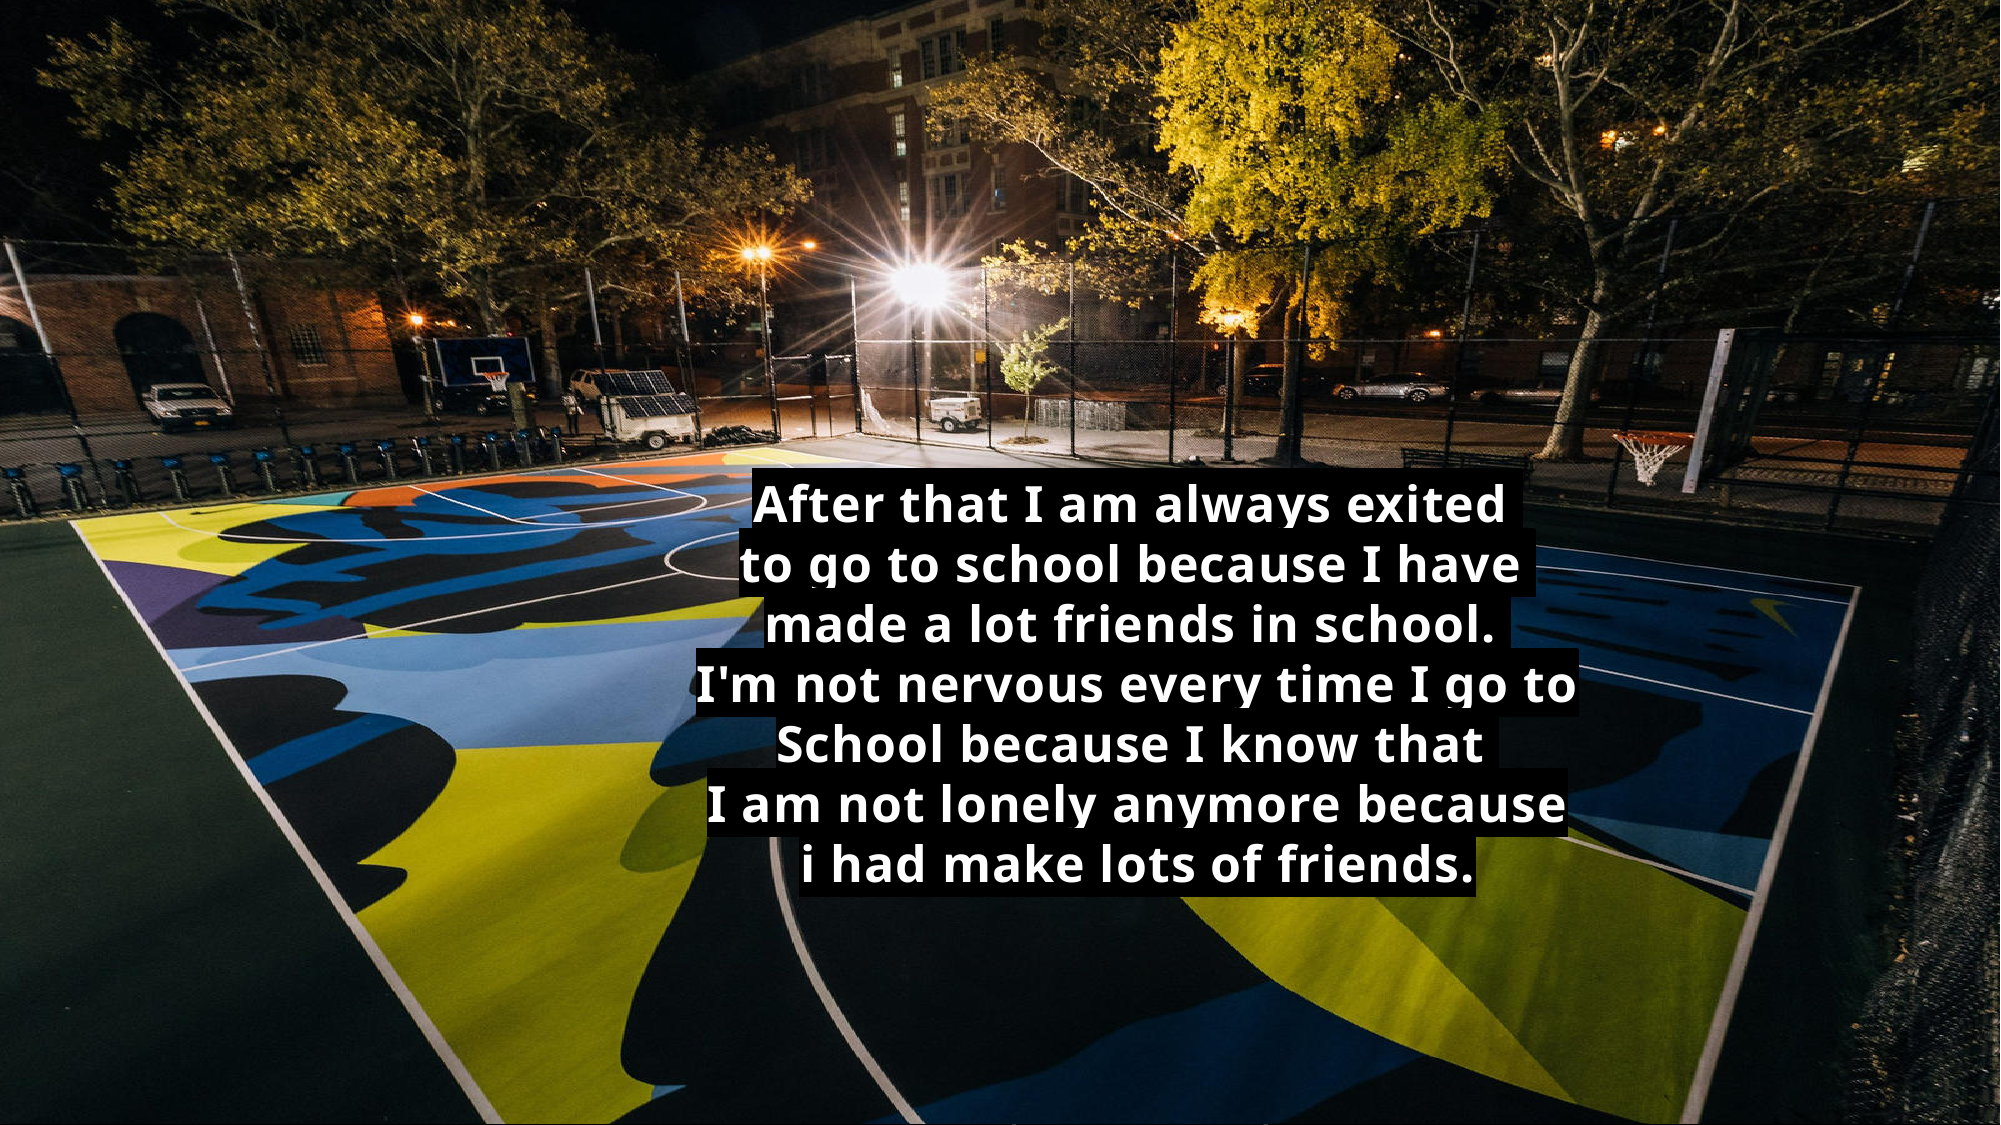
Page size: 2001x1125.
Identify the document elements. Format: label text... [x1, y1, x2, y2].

text_box After that I am always exited to go to school because I have made a lot friends in school. I'm not nervous every time I go to School because I know that I am not lonely anymore because i had make lots of friends. [682, 465, 1594, 900]
picture [0, 0, 2000, 1124]
